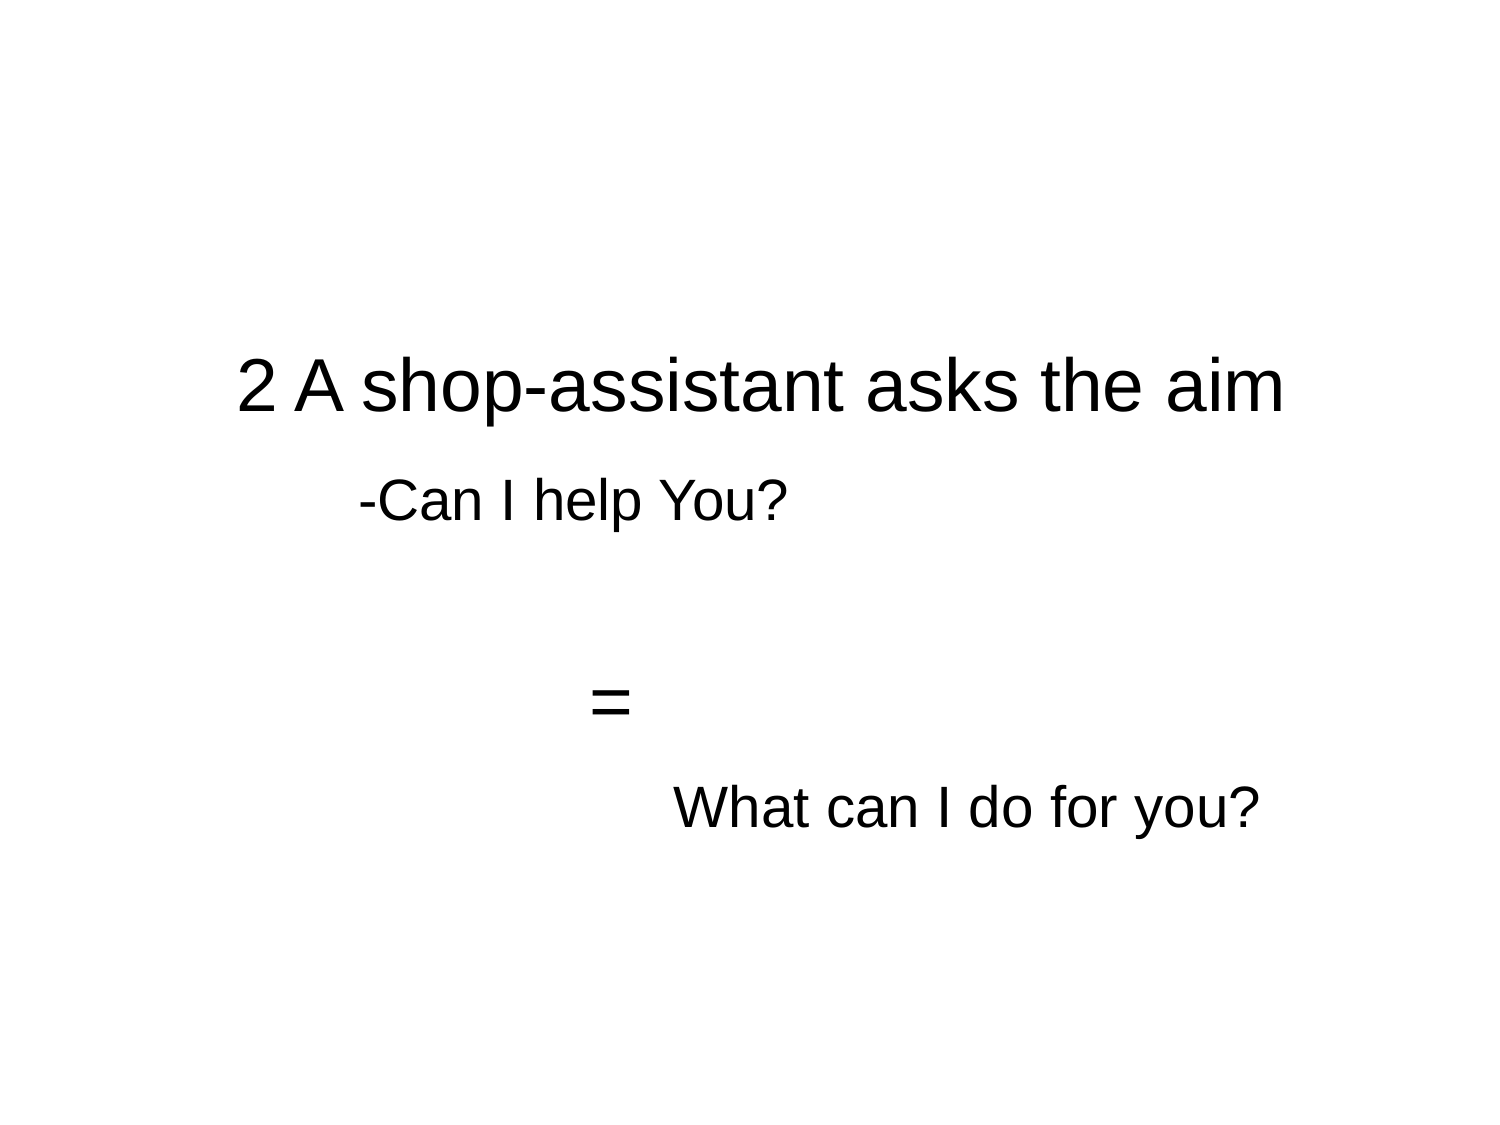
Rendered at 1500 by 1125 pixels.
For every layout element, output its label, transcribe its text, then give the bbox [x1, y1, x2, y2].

text_box = [574, 651, 648, 751]
text_box What can I do for you? [659, 767, 1277, 848]
text_box -Can I help You? [343, 460, 806, 541]
text_box 2 A shop-assistant asks the aim [221, 335, 1343, 435]
